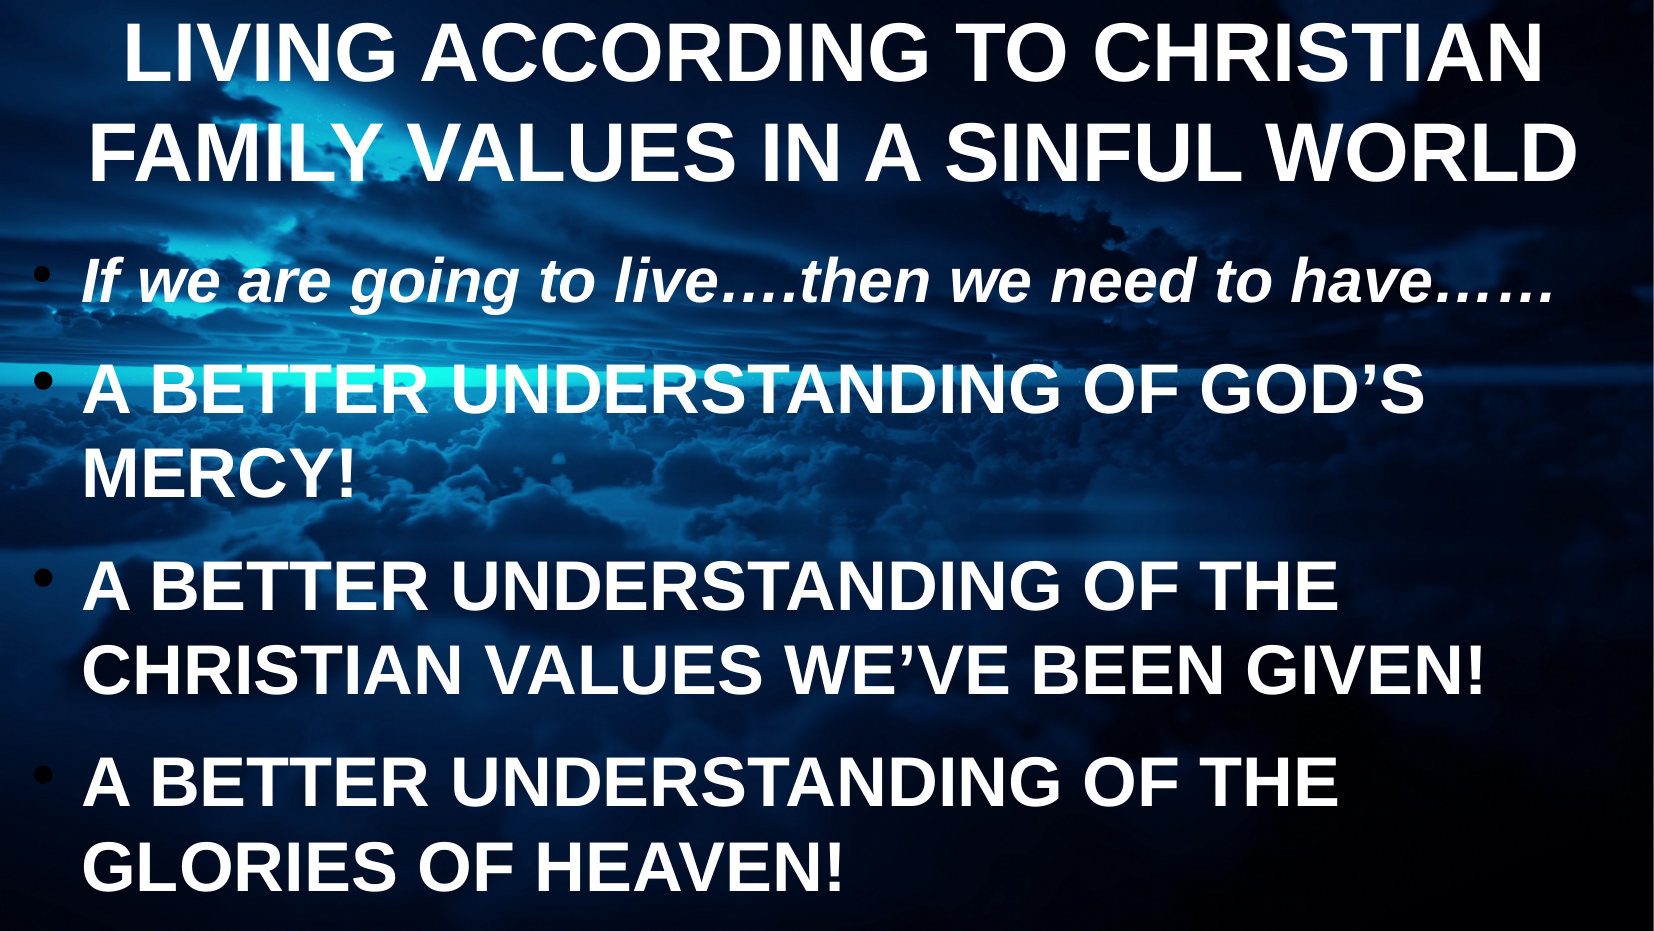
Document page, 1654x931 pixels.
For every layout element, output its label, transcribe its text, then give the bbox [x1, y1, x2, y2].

picture [0, 0, 1654, 931]
picture [282, 222, 294, 230]
text_box LIVING ACCORDING TO CHRISTIAN FAMILY VALUES IN A SINFUL WORLD [14, 5, 1654, 192]
text_box If we are going to live….then we need to have…… A BETTER UNDERSTANDING OF GOD’S MERCY! A BETTER UNDERSTANDING OF THE CHRISTIAN VALUES WE’VE BEEN GIVEN! A BETTER UNDERSTANDING OF THE GLORIES OF HEAVEN! [14, 239, 1650, 915]
